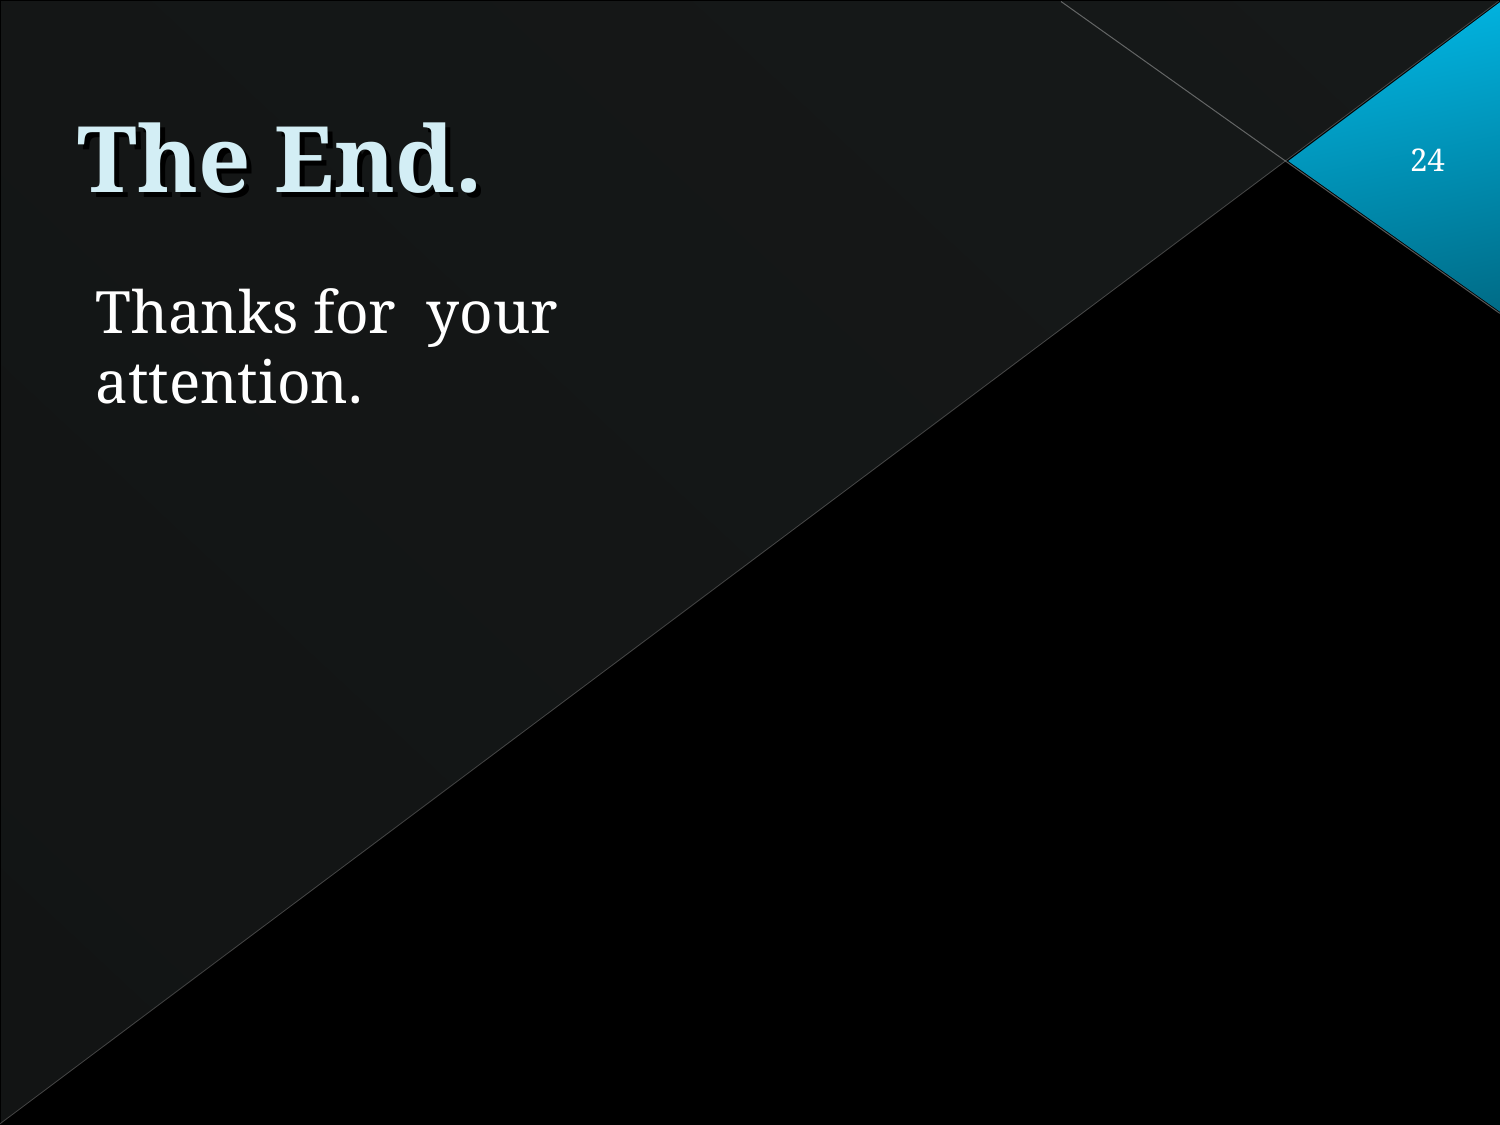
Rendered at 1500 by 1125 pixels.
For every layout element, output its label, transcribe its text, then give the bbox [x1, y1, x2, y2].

text_box 24 [1386, 132, 1469, 183]
list Thanks for your attention. [100, 597, 1058, 725]
title The End. [105, 408, 1294, 633]
